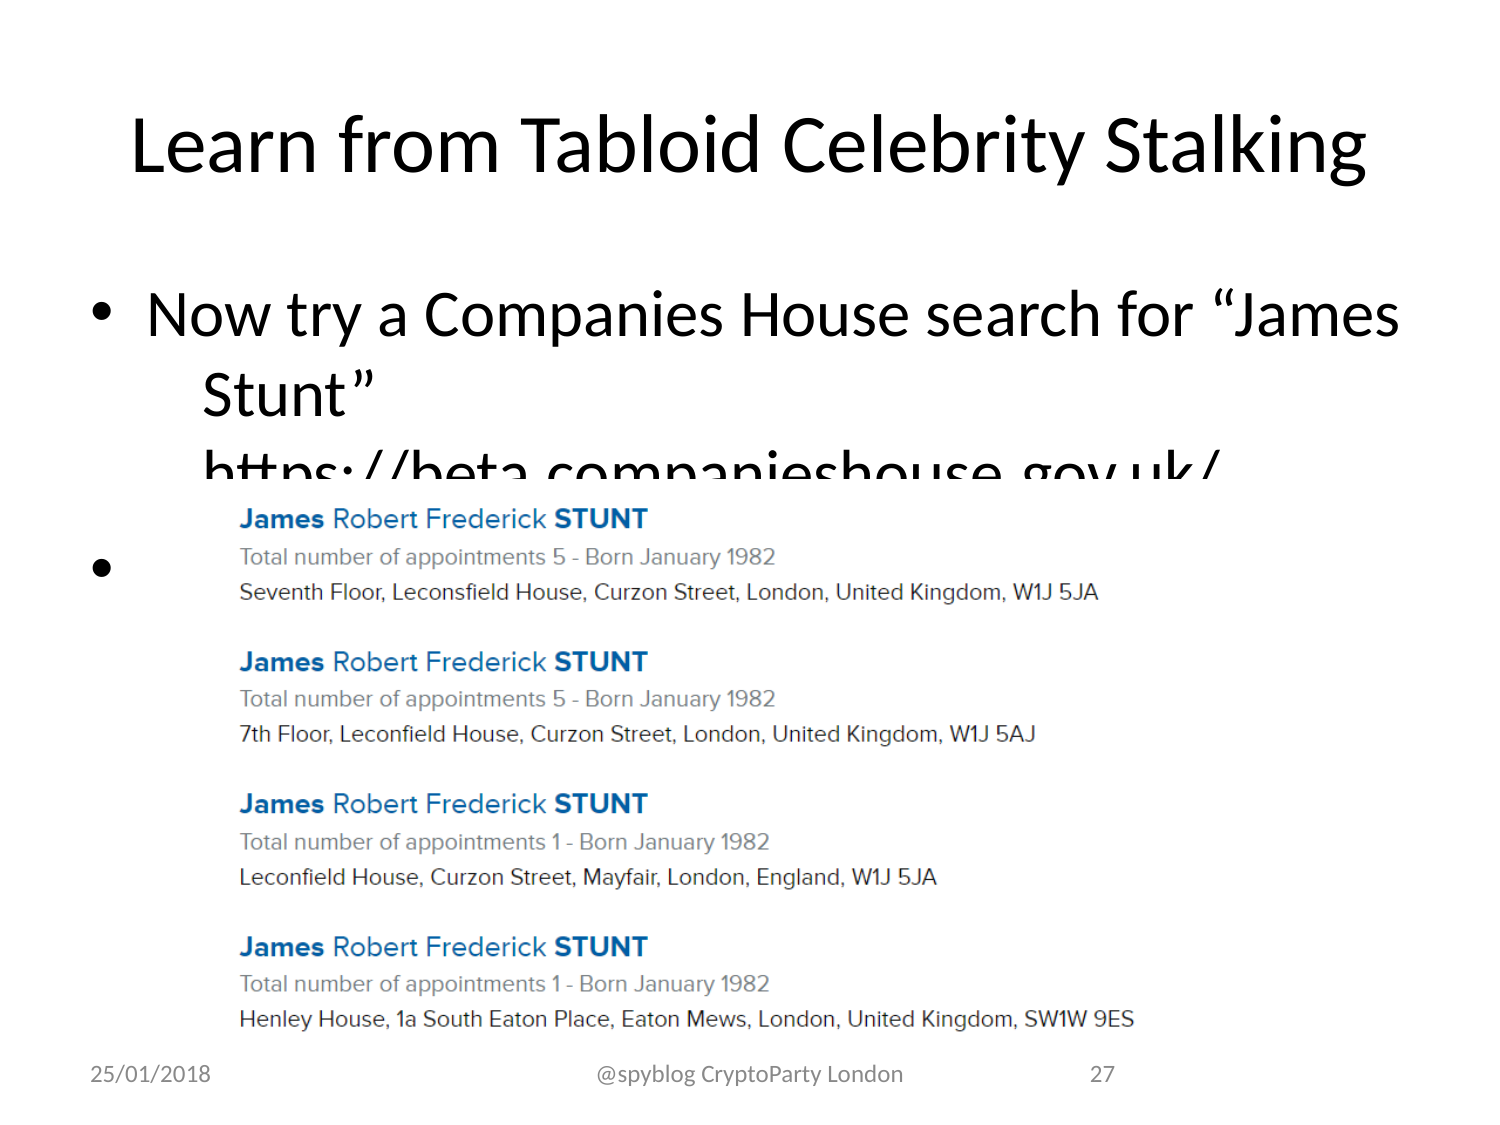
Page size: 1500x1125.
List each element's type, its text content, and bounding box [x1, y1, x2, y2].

text_box 25/01/2018 [75, 1042, 426, 1103]
title Learn from Tabloid Celebrity Stalking [75, 45, 1426, 233]
list Now try a Companies House search for “James Stunt” https://beta.companieshouse.gov.uk/ [75, 262, 1426, 1005]
text_box ‹#› [1074, 1042, 1426, 1103]
text_box @spyblog CryptoParty London [512, 1042, 988, 1103]
picture [206, 479, 1213, 1076]
